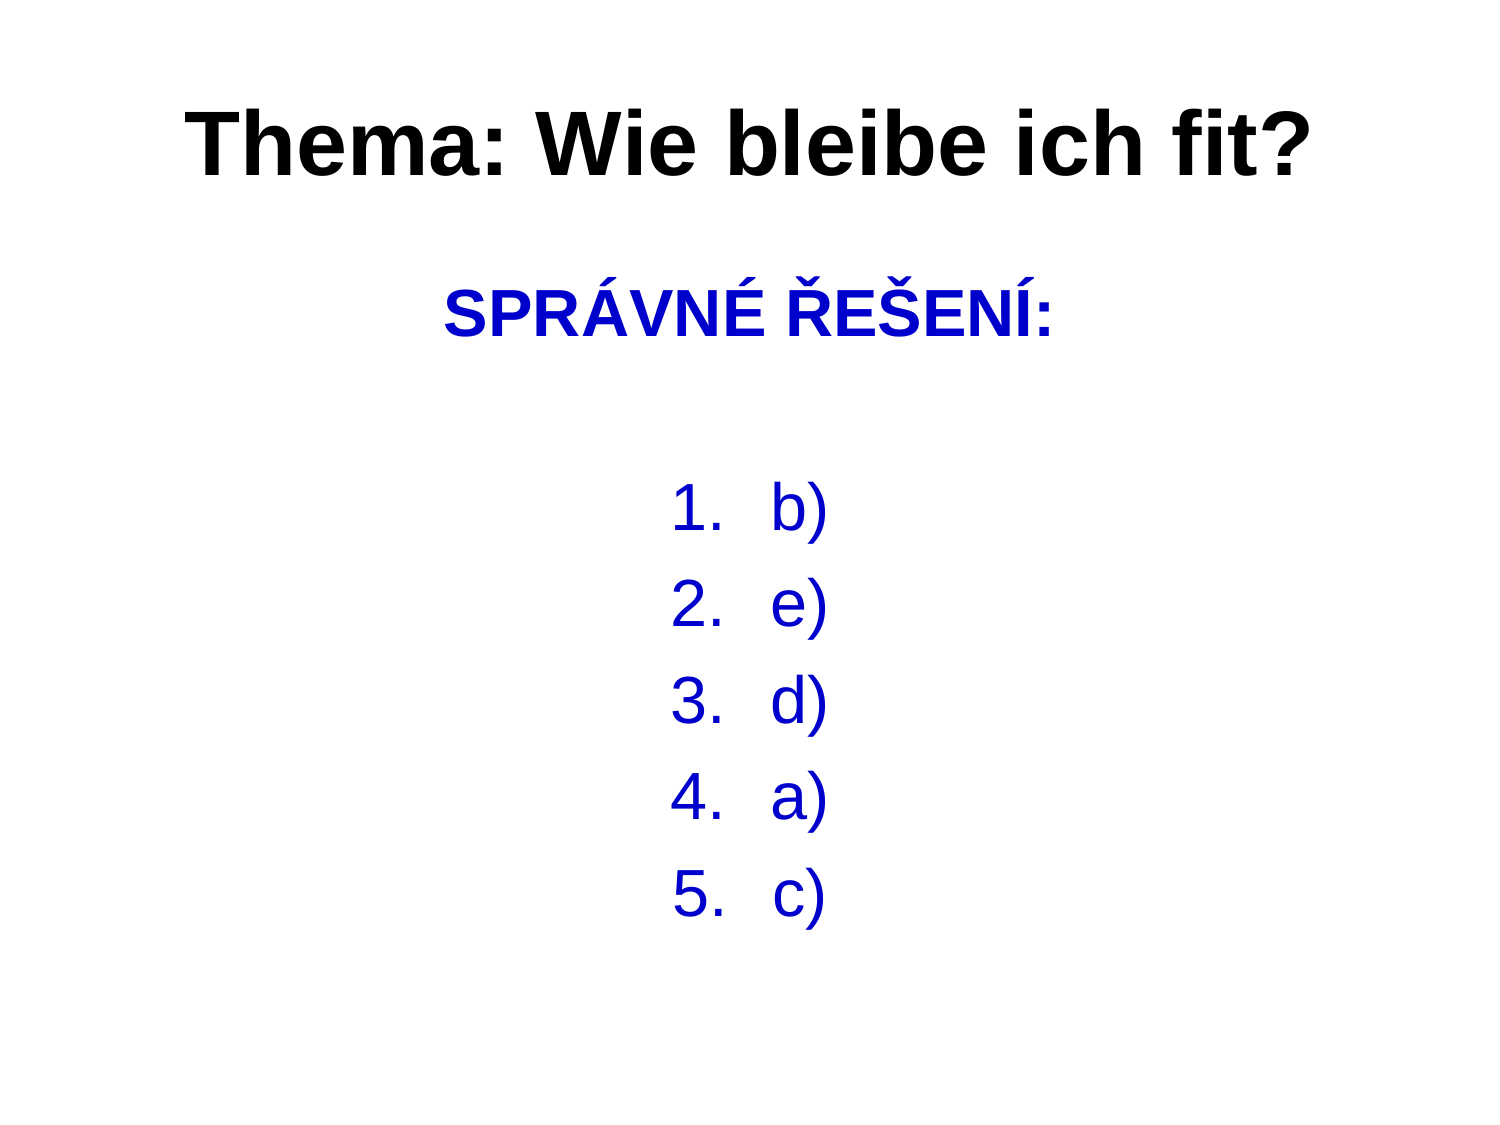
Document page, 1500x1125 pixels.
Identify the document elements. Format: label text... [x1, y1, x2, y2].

title Thema: Wie bleibe ich fit? [75, 45, 1426, 233]
list SPRÁVNÉ ŘEŠENÍ: b) e) d) a) c) [75, 262, 1426, 1125]
